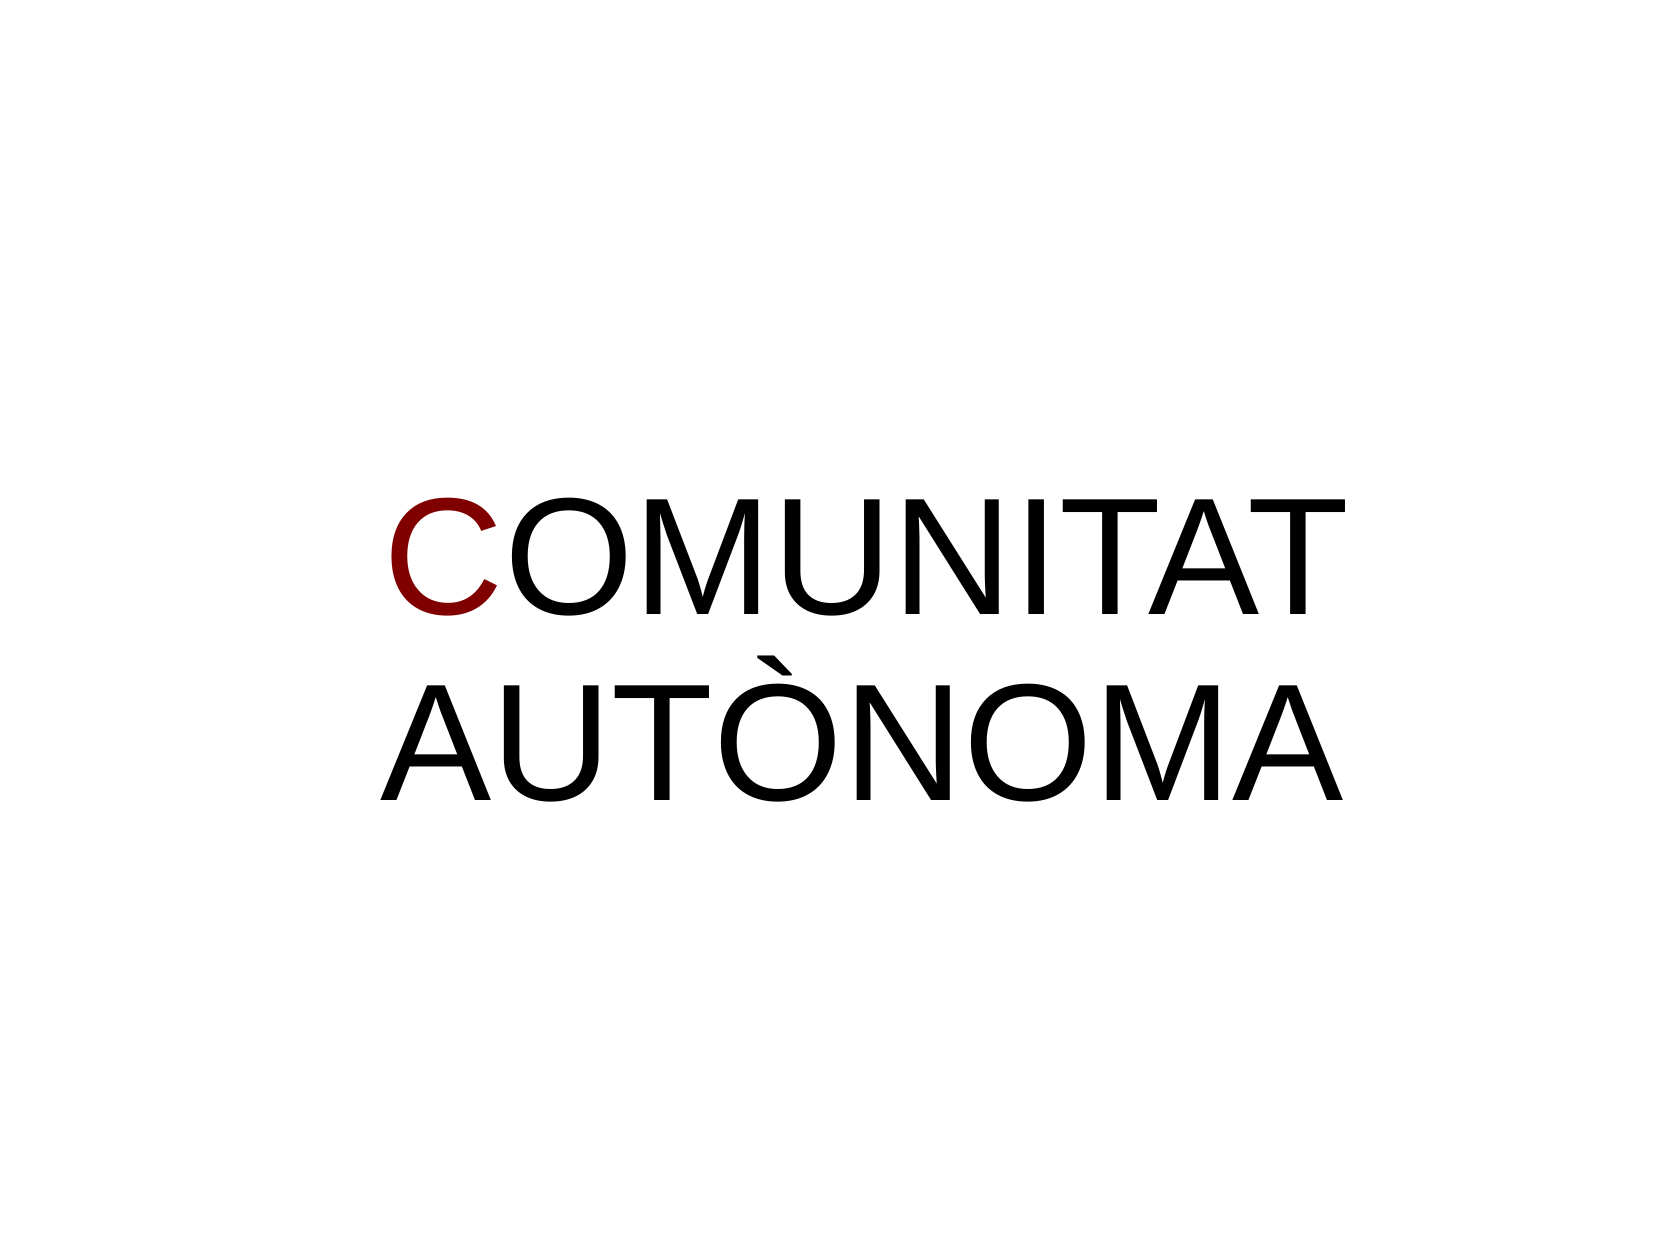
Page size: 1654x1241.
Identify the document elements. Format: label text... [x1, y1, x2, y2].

list COMUNITAT AUTÒNOMA [82, 290, 1571, 1010]
